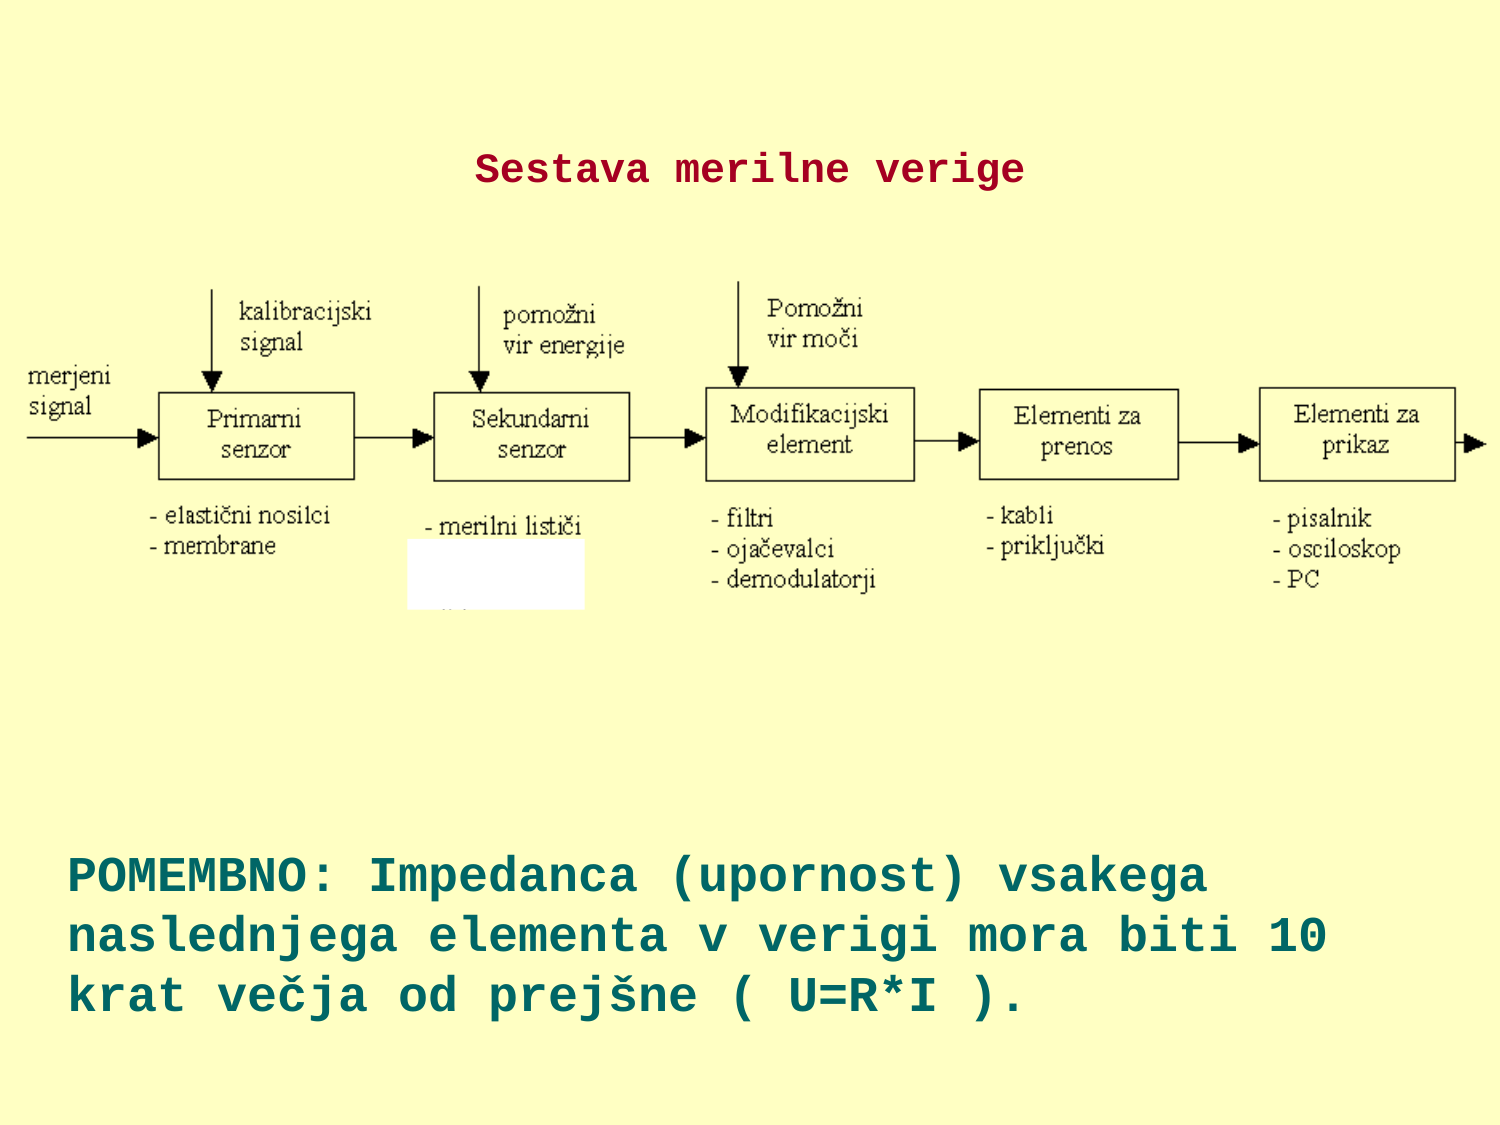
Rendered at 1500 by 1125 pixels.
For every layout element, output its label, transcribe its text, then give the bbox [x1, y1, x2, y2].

picture [0, 220, 1500, 610]
text_box POMEMBNO: Impedanca (upornost) vsakega naslednjega elementa v verigi mora biti 10 krat večja od prejšne ( U=R*I ). [53, 834, 1436, 1030]
text_box [407, 538, 585, 610]
title Sestava merilne verige [112, 99, 1388, 220]
